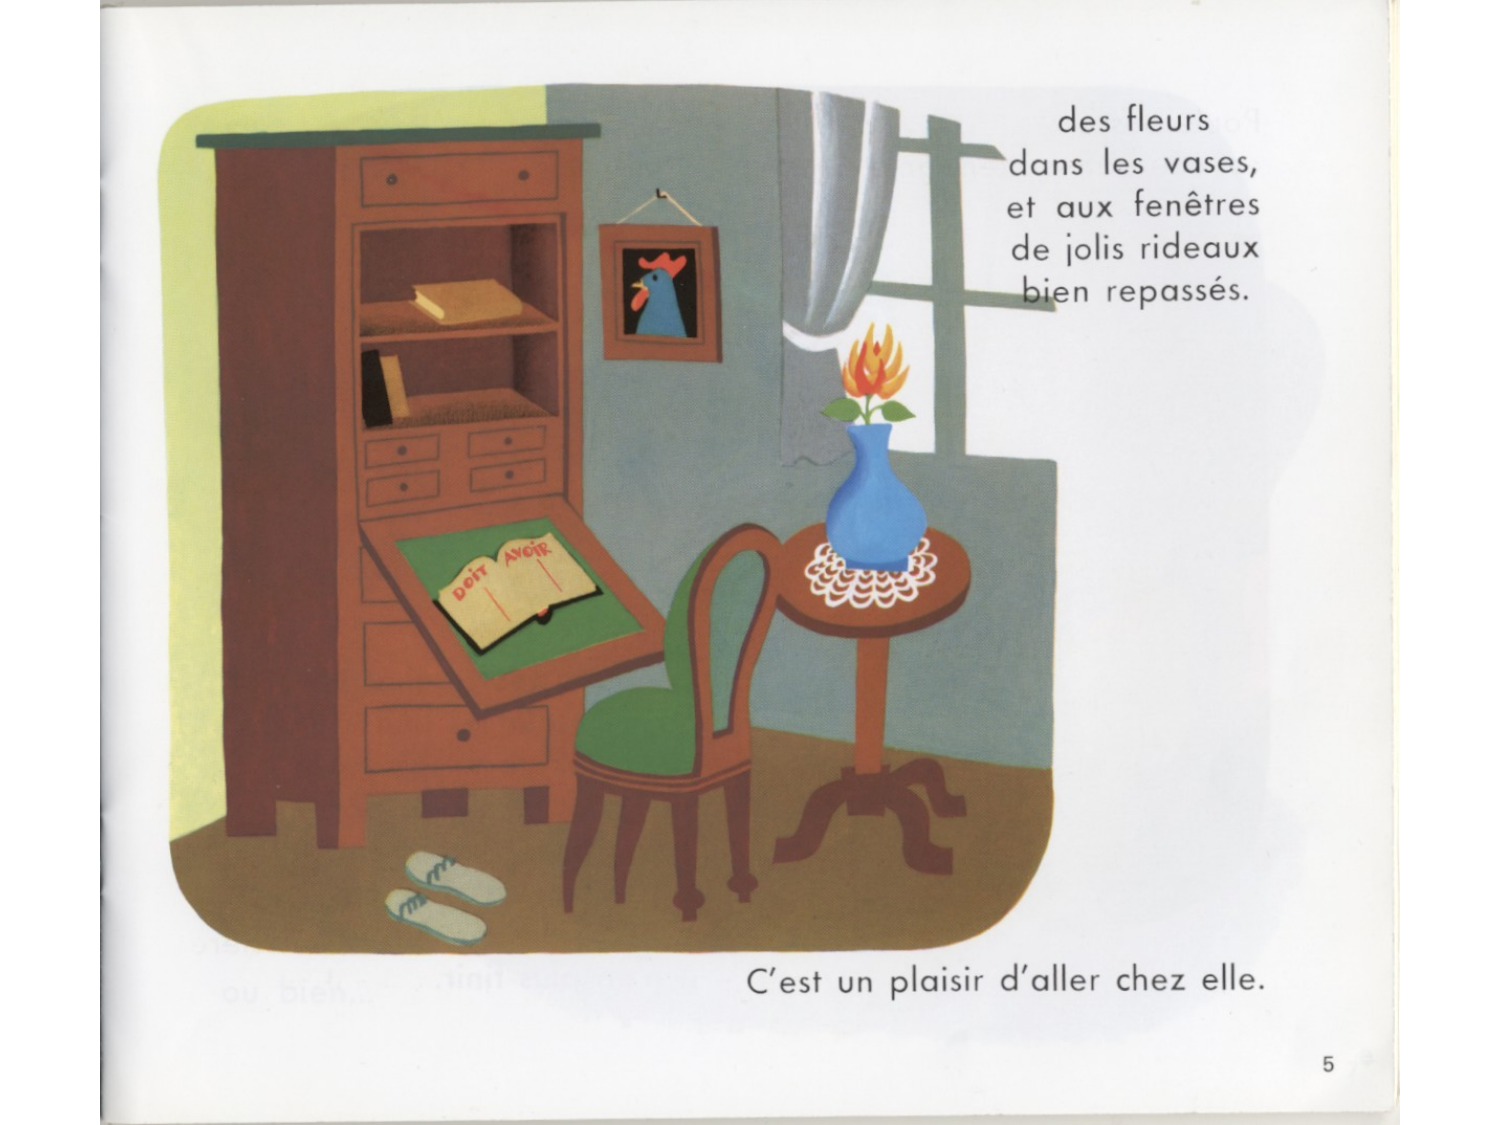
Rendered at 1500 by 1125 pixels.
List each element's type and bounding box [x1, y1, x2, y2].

picture [100, 0, 1400, 1125]
